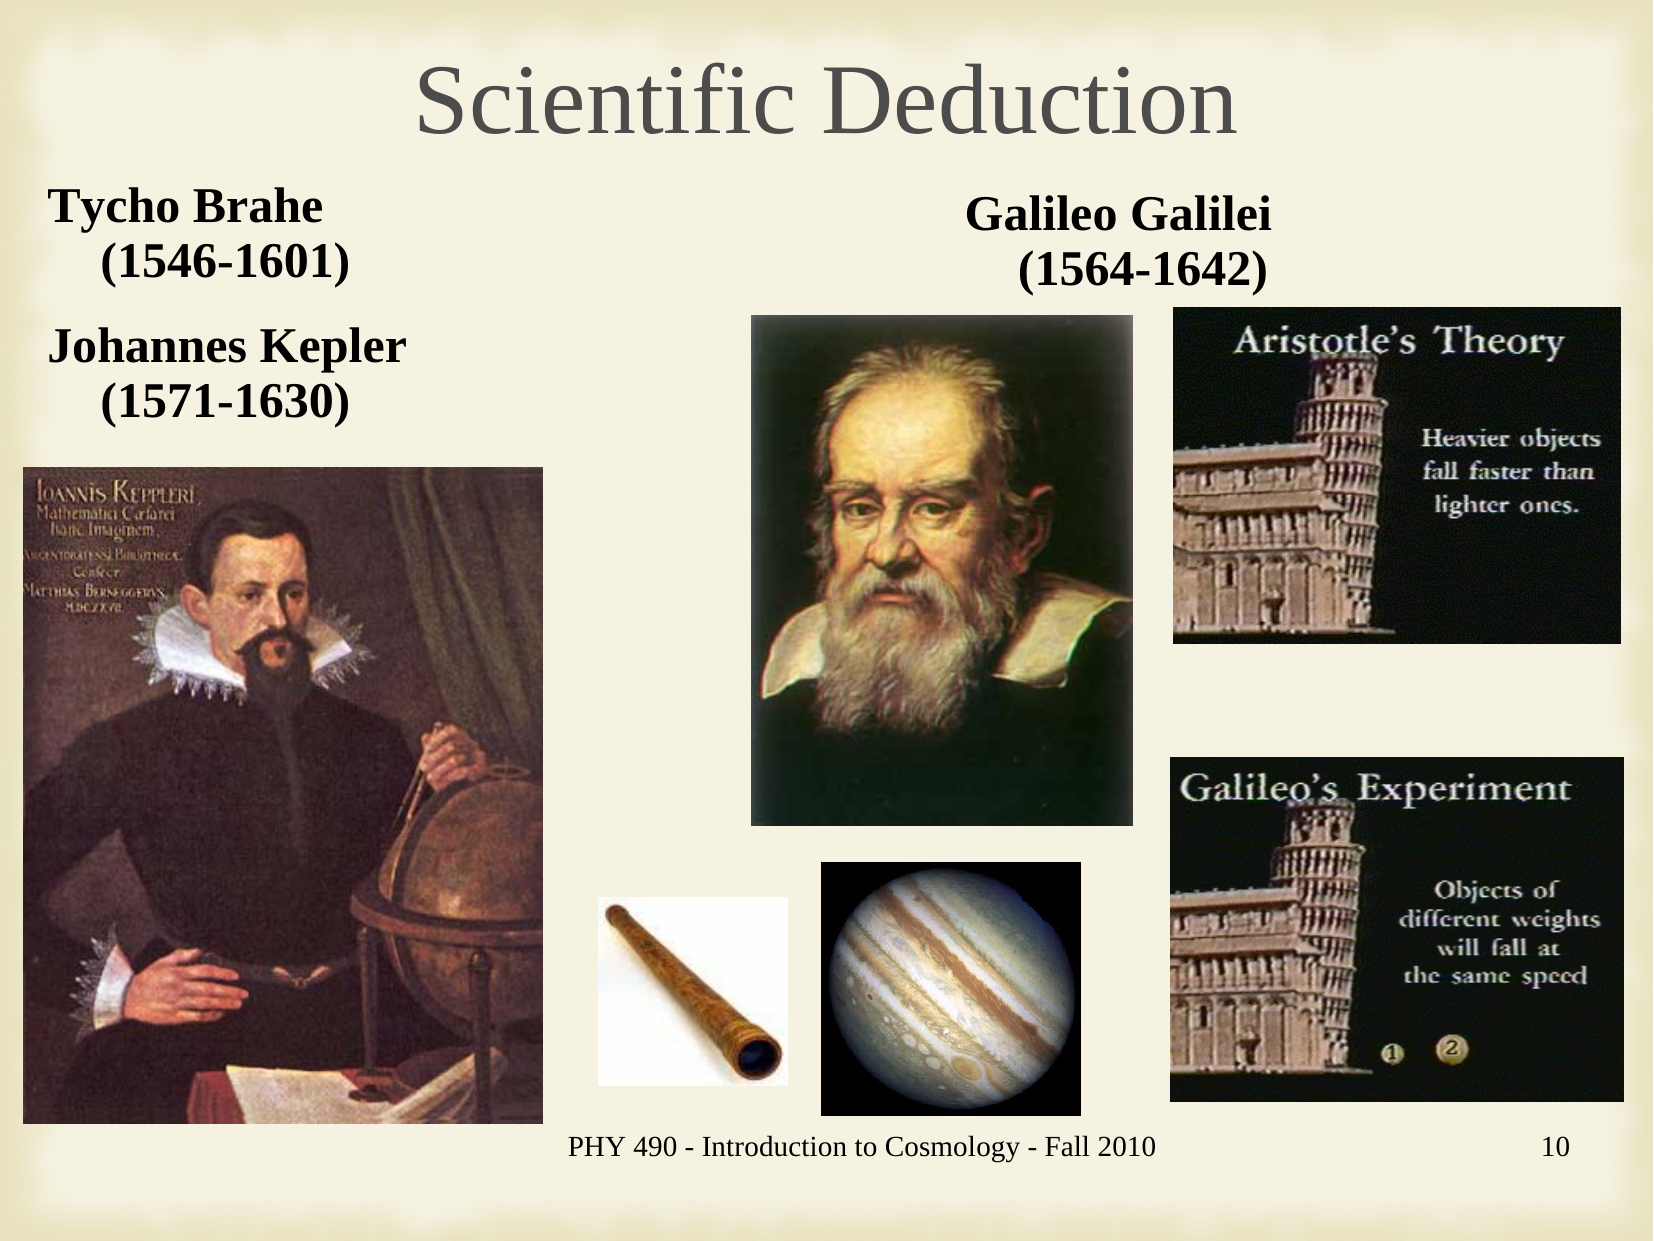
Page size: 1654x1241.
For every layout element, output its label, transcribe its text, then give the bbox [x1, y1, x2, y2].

list Galileo Galilei (1564-1642) [946, 185, 1342, 346]
title Scientific Deduction [82, 3, 1571, 197]
picture [0, 0, 1653, 1241]
list Tycho Brahe (1546-1601) Johannes Kepler (1571-1630) [29, 178, 537, 443]
